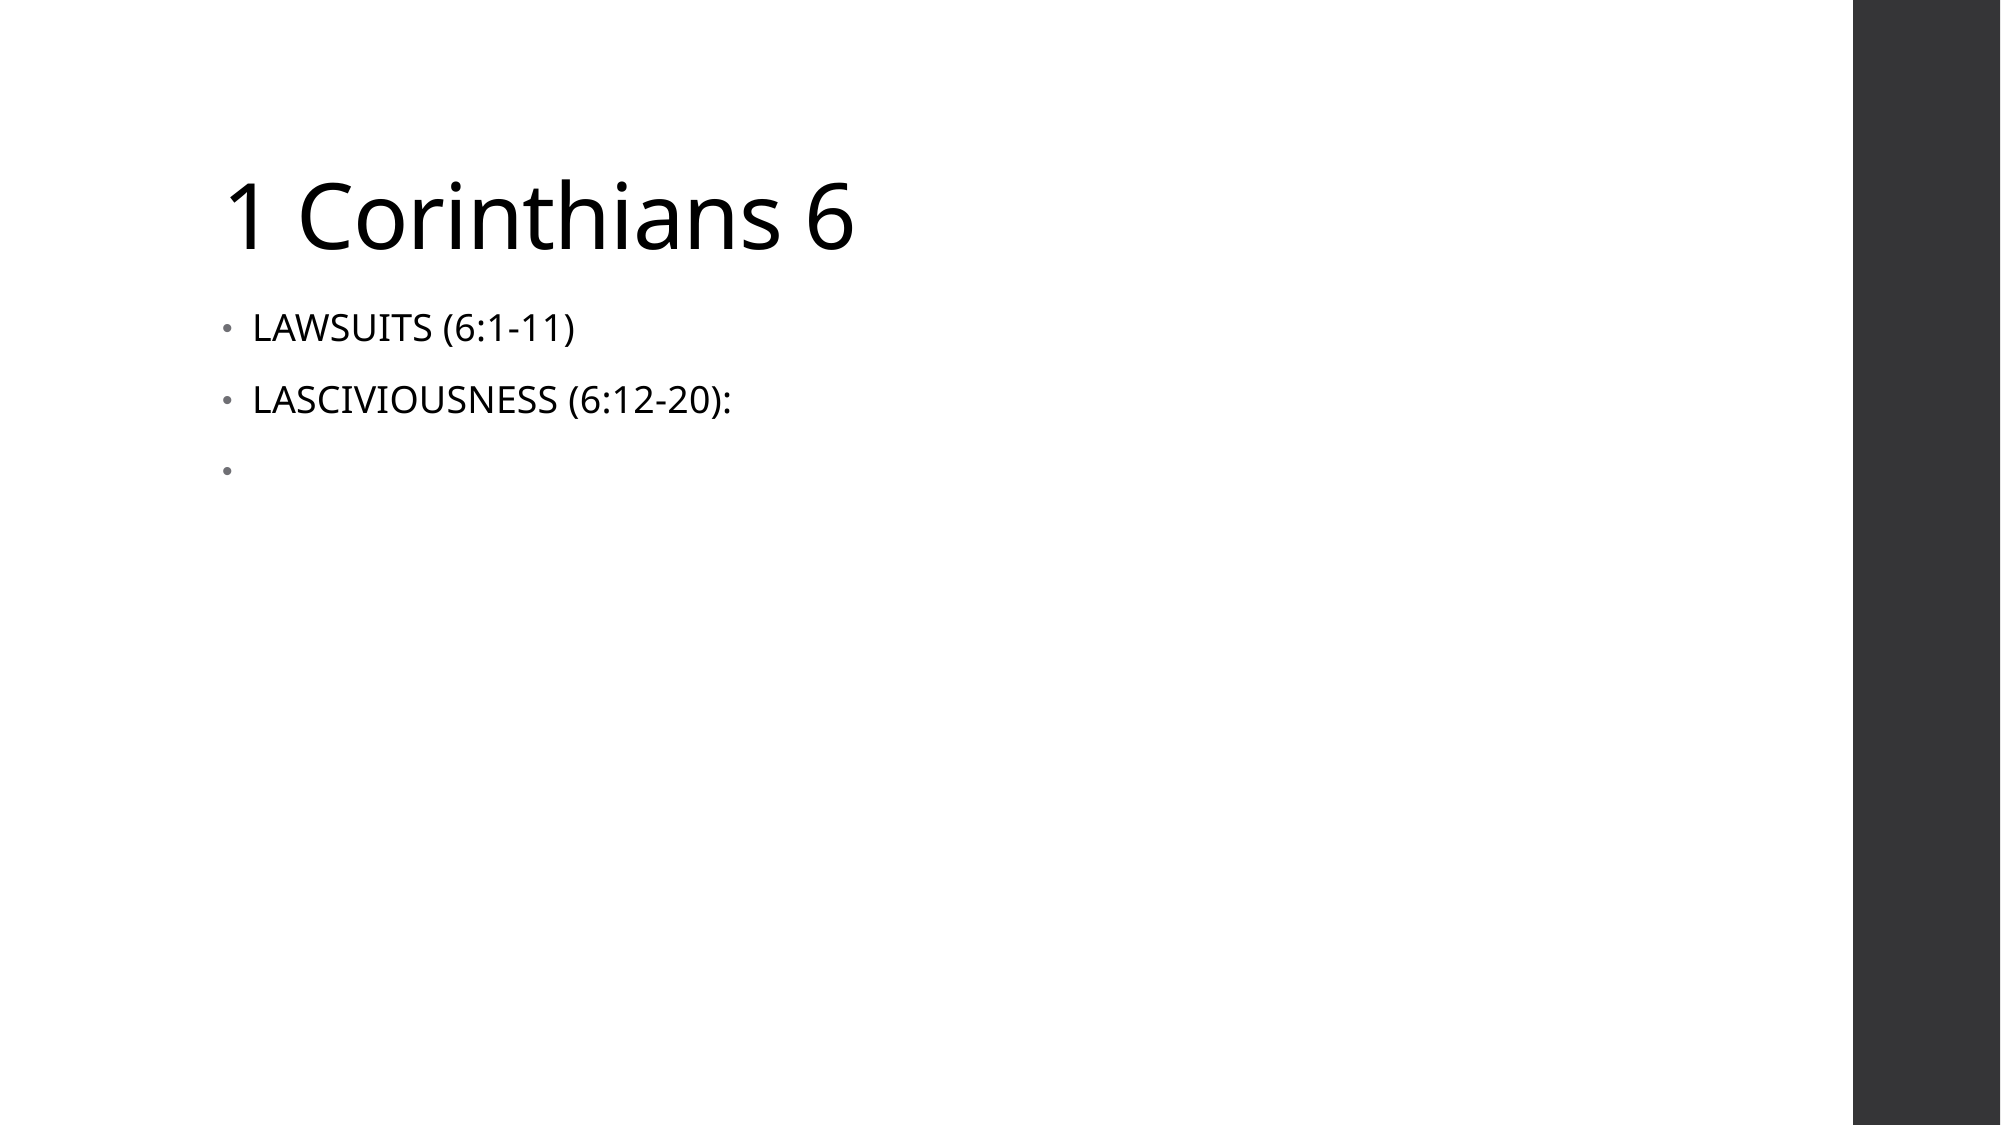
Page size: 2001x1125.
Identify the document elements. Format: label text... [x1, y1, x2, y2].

list LAWSUITS (6:1-11) LASCIVIOUSNESS (6:12-20): [206, 299, 1617, 1014]
title 1 Corinthians 6 [206, 60, 1797, 278]
